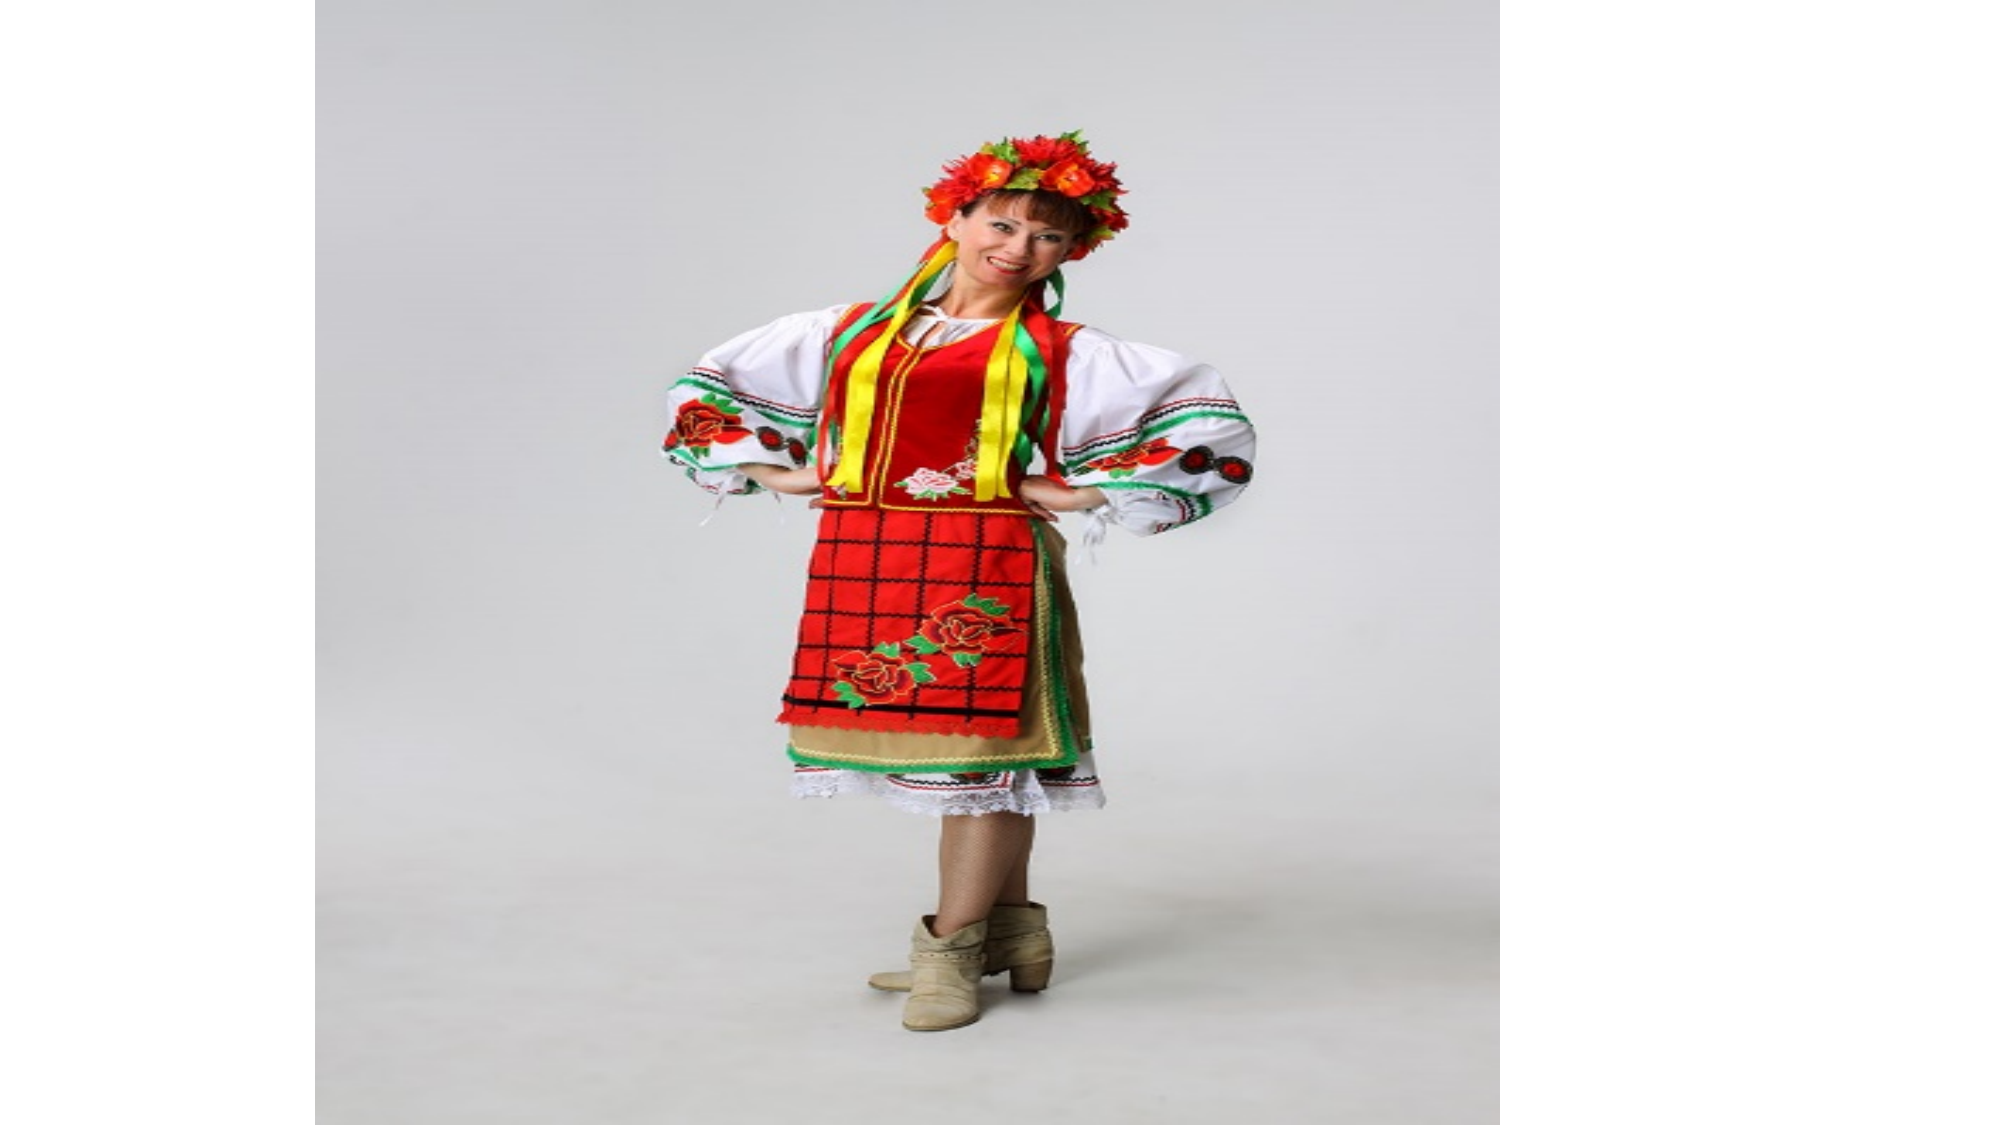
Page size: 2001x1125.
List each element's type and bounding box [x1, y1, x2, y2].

picture [315, 0, 1500, 1125]
